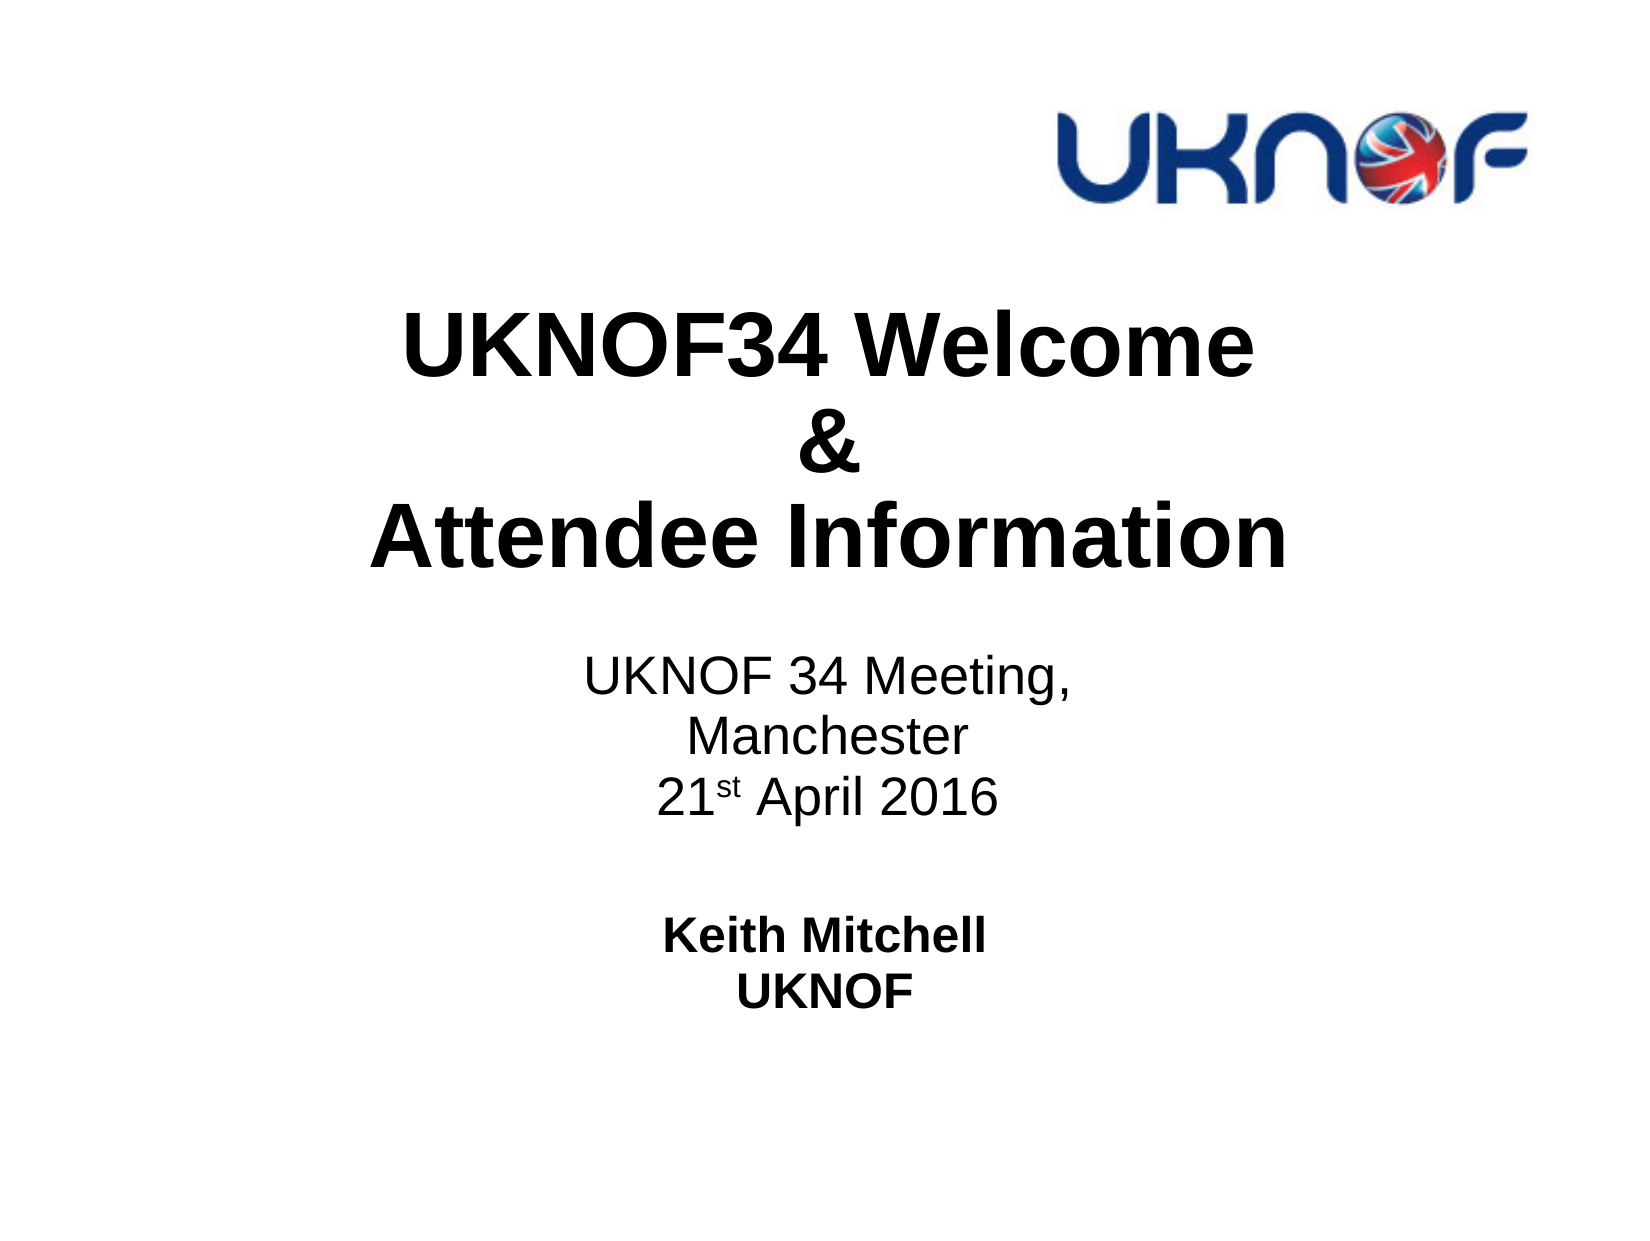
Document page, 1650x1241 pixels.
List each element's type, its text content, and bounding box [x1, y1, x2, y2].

text_box UKNOF 34 Meeting, Manchester 21st April 2016 [568, 637, 1088, 835]
text_box UKNOF34 Welcome & Attendee Information [353, 292, 1306, 595]
text_box Keith Mitchell UKNOF [618, 899, 1032, 1027]
picture [1050, 93, 1536, 225]
